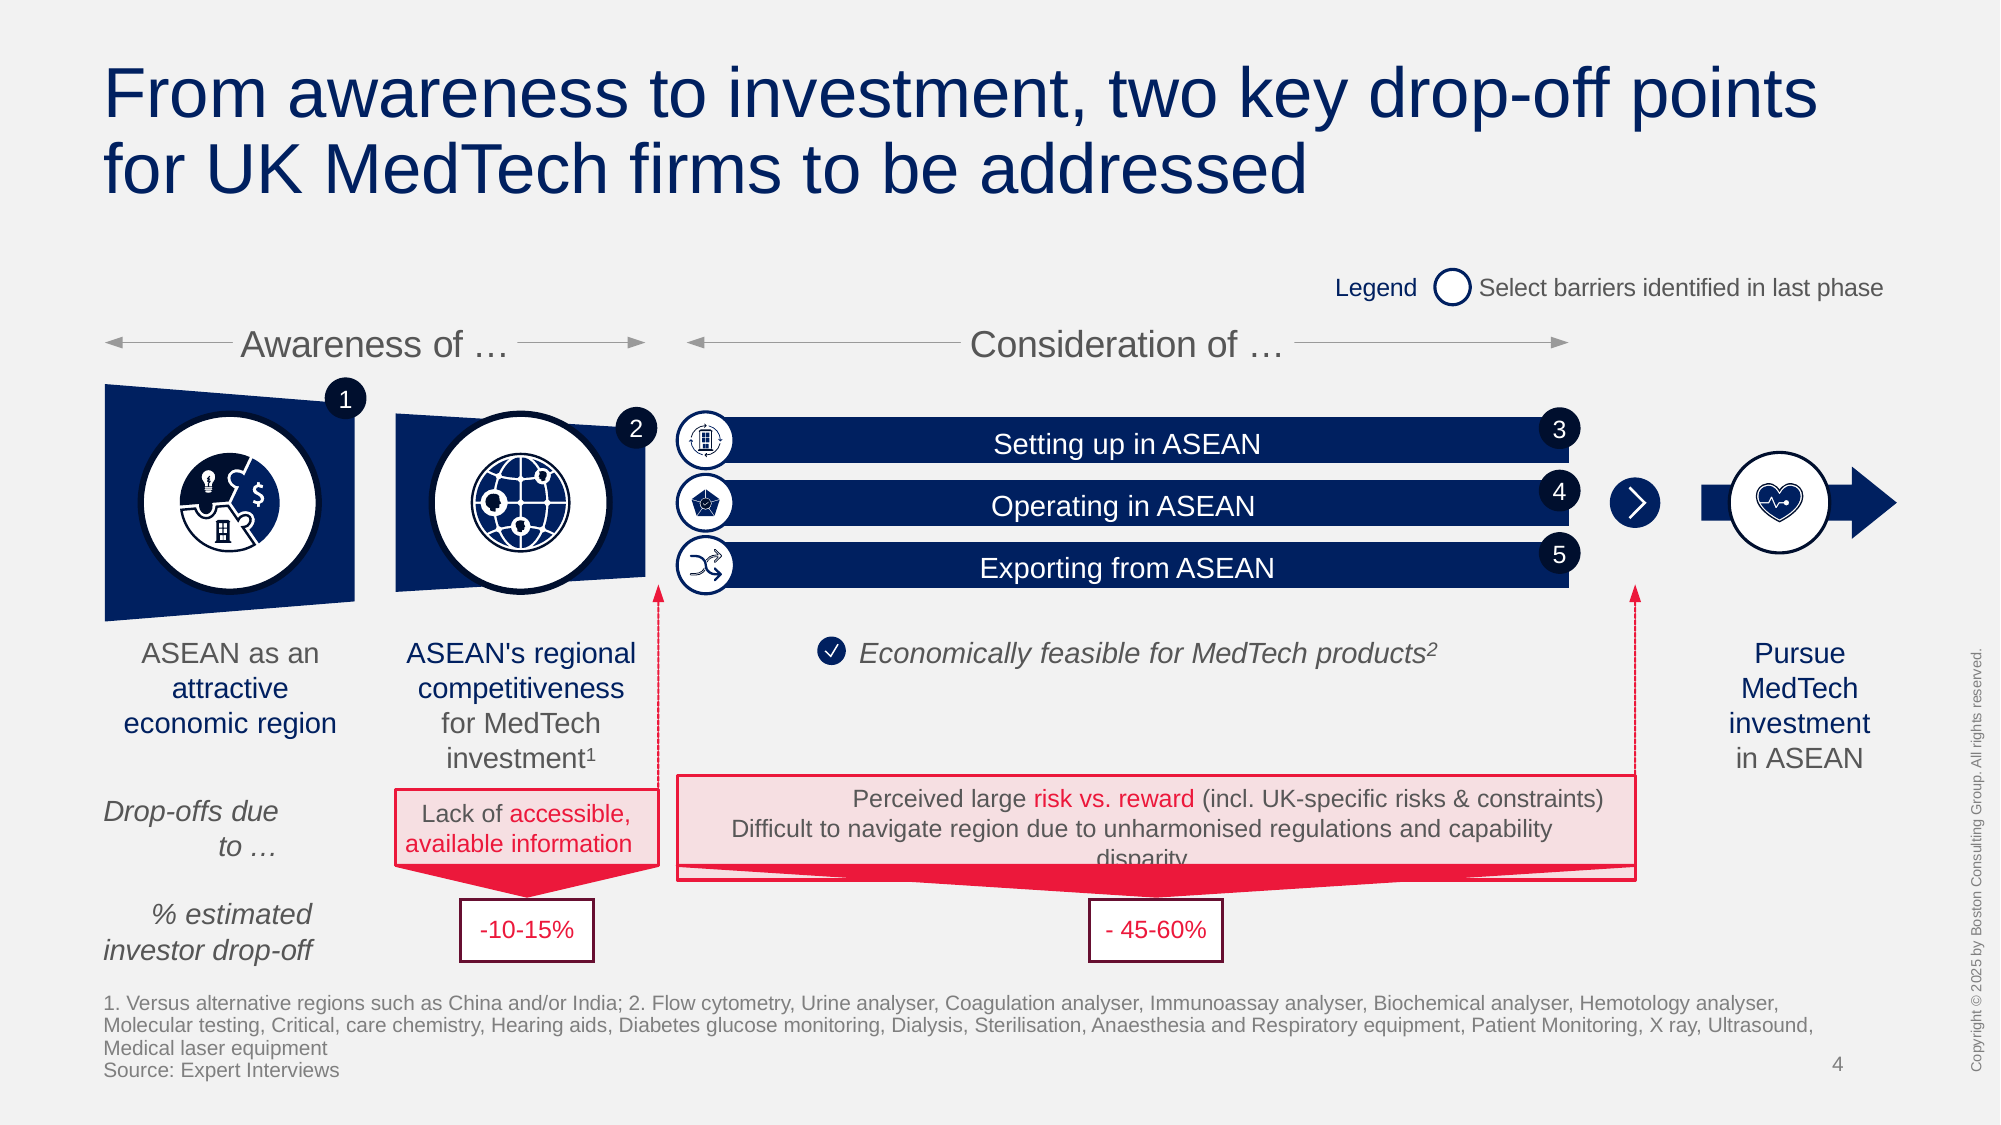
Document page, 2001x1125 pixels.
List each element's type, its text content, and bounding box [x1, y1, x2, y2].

text_box [395, 413, 646, 592]
text_box 5 [1538, 532, 1581, 574]
text_box Consideration of … [960, 319, 1295, 366]
text_box [817, 636, 846, 666]
text_box Lack of accessible, available information [395, 789, 659, 865]
text_box -10-15% [460, 899, 594, 962]
text_box Exporting from ASEAN [724, 542, 1569, 588]
text_box Drop-offs due to … [103, 790, 319, 865]
text_box Economically feasible for MedTech products2 [852, 632, 1438, 670]
text_box Setting up in ASEAN [724, 417, 1569, 463]
text_box [1609, 477, 1661, 528]
text_box [677, 865, 1636, 897]
text_box [1434, 269, 1471, 305]
text_box 3 [1538, 407, 1581, 449]
text_box [677, 536, 735, 594]
text_box Pursue MedTech investment in ASEAN [1701, 632, 1897, 777]
text_box Awareness of … [233, 319, 517, 366]
text_box Operating in ASEAN [724, 480, 1569, 526]
text_box ASEAN as an attractive economic region [104, 632, 355, 741]
text_box - 45-60% [1089, 899, 1223, 962]
text_box % estimated investor drop-off [103, 893, 319, 967]
title From awareness to investment, two key drop-off points for UK MedTech firms to be addressed [103, 55, 1897, 211]
text_box 1 [324, 377, 367, 420]
text_box ASEAN's regional competitiveness for MedTech investment1 [395, 632, 646, 776]
text_box [395, 865, 659, 897]
text_box [104, 384, 355, 622]
text_box Perceived large risk vs. reward (incl. UK-specific risks & constraints) Difficult to navigate region due to unharmonised regulations and capability disparity [677, 789, 1636, 865]
text_box Legend [1335, 271, 1417, 303]
text_box [1701, 452, 1897, 553]
text_box 1. Versus alternative regions such as China and/or India; 2. Flow cytometry, Urine analyser, Coagulation analyser, Immunoassay analyser, Biochemical analyser, Hemotology analyser, Molecular testing, Critical, care chemistry, Hearing aids, Diabetes glucose monitoring, Dialysis, Sterilisation, Anaesthesia and Respiratory equipment, Patient Monitoring, X ray, Ultrasound, Medical laser equipment Source: Expert Interviews [103, 992, 1846, 1082]
text_box 4 [1538, 469, 1581, 512]
text_box Select barriers identified in last phase [1479, 271, 1897, 303]
text_box [677, 474, 734, 532]
text_box 2 [615, 406, 658, 449]
text_box [677, 411, 735, 469]
